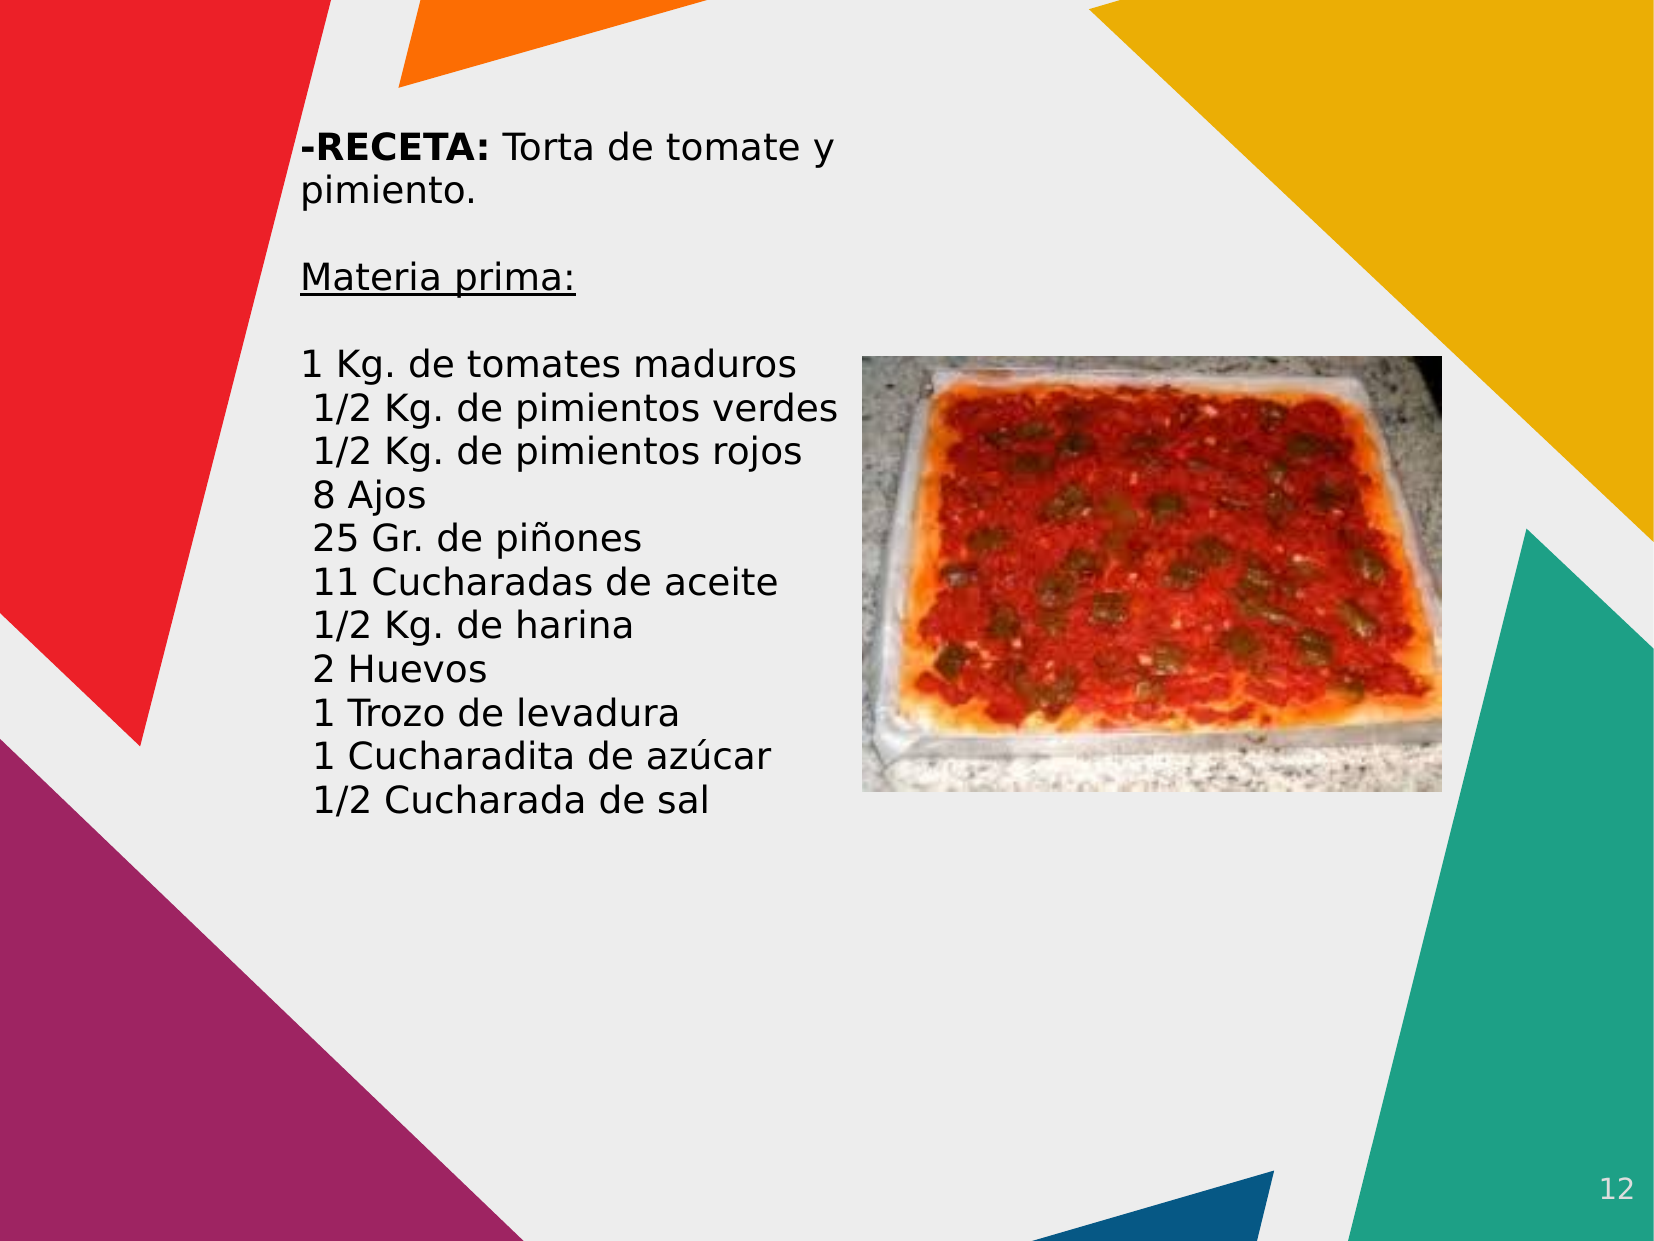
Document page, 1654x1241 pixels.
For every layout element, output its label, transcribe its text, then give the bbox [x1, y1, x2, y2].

picture [862, 356, 1442, 792]
text_box -RECETA: Torta de tomate y pimiento. Materia prima: 1 Kg. de tomates maduros 1/2 Kg. de pimientos verdes 1/2 Kg. de pimientos rojos 8 Ajos 25 Gr. de piñones 11 Cucharadas de aceite 1/2 Kg. de harina 2 Huevos 1 Trozo de levadura 1 Cucharadita de azúcar 1/2 Cucharada de sal [285, 118, 981, 830]
